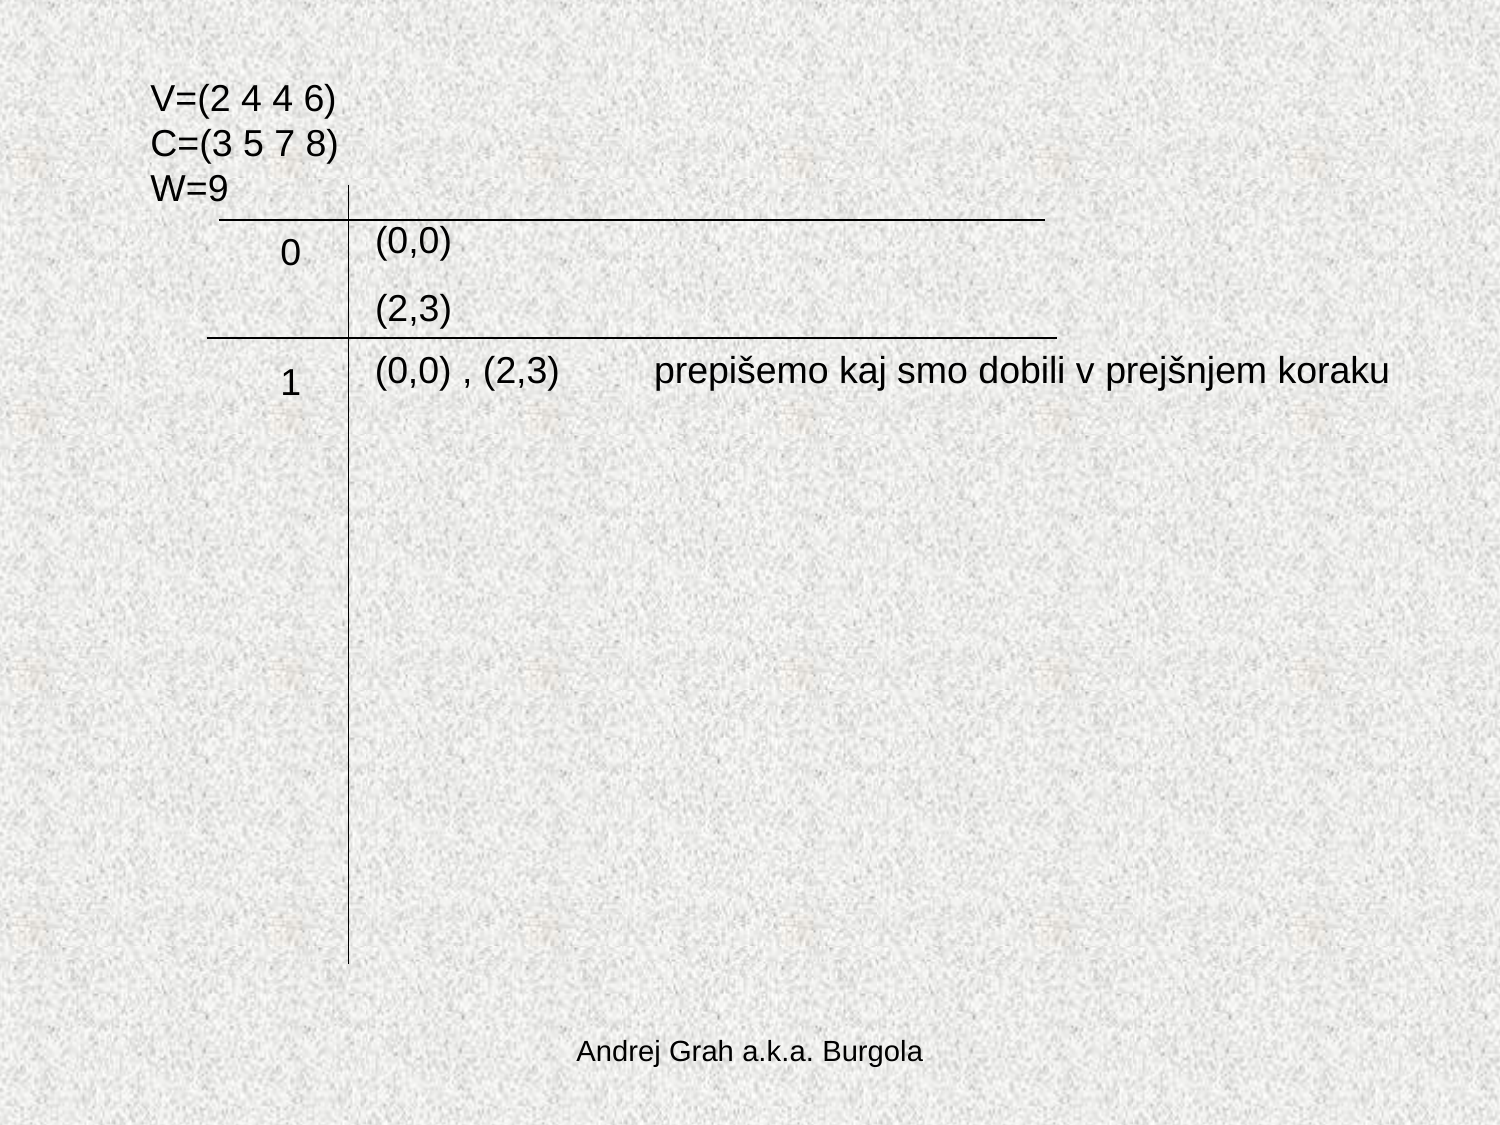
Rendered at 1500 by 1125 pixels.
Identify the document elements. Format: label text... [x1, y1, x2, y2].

text_box (0,0) , (2,3) prepišemo kaj smo dobili v prejšnjem koraku [360, 337, 1500, 399]
text_box 1 [265, 349, 314, 411]
text_box (0,0) (2,3) [360, 207, 1247, 337]
picture [0, 0, 1500, 1125]
picture [349, 221, 360, 337]
text_box Andrej Grah a.k.a. Burgola [512, 1024, 988, 1103]
text_box 0 [265, 219, 337, 281]
text_box V=(2 4 4 6) C=(3 5 7 8) W=9 [135, 66, 396, 217]
